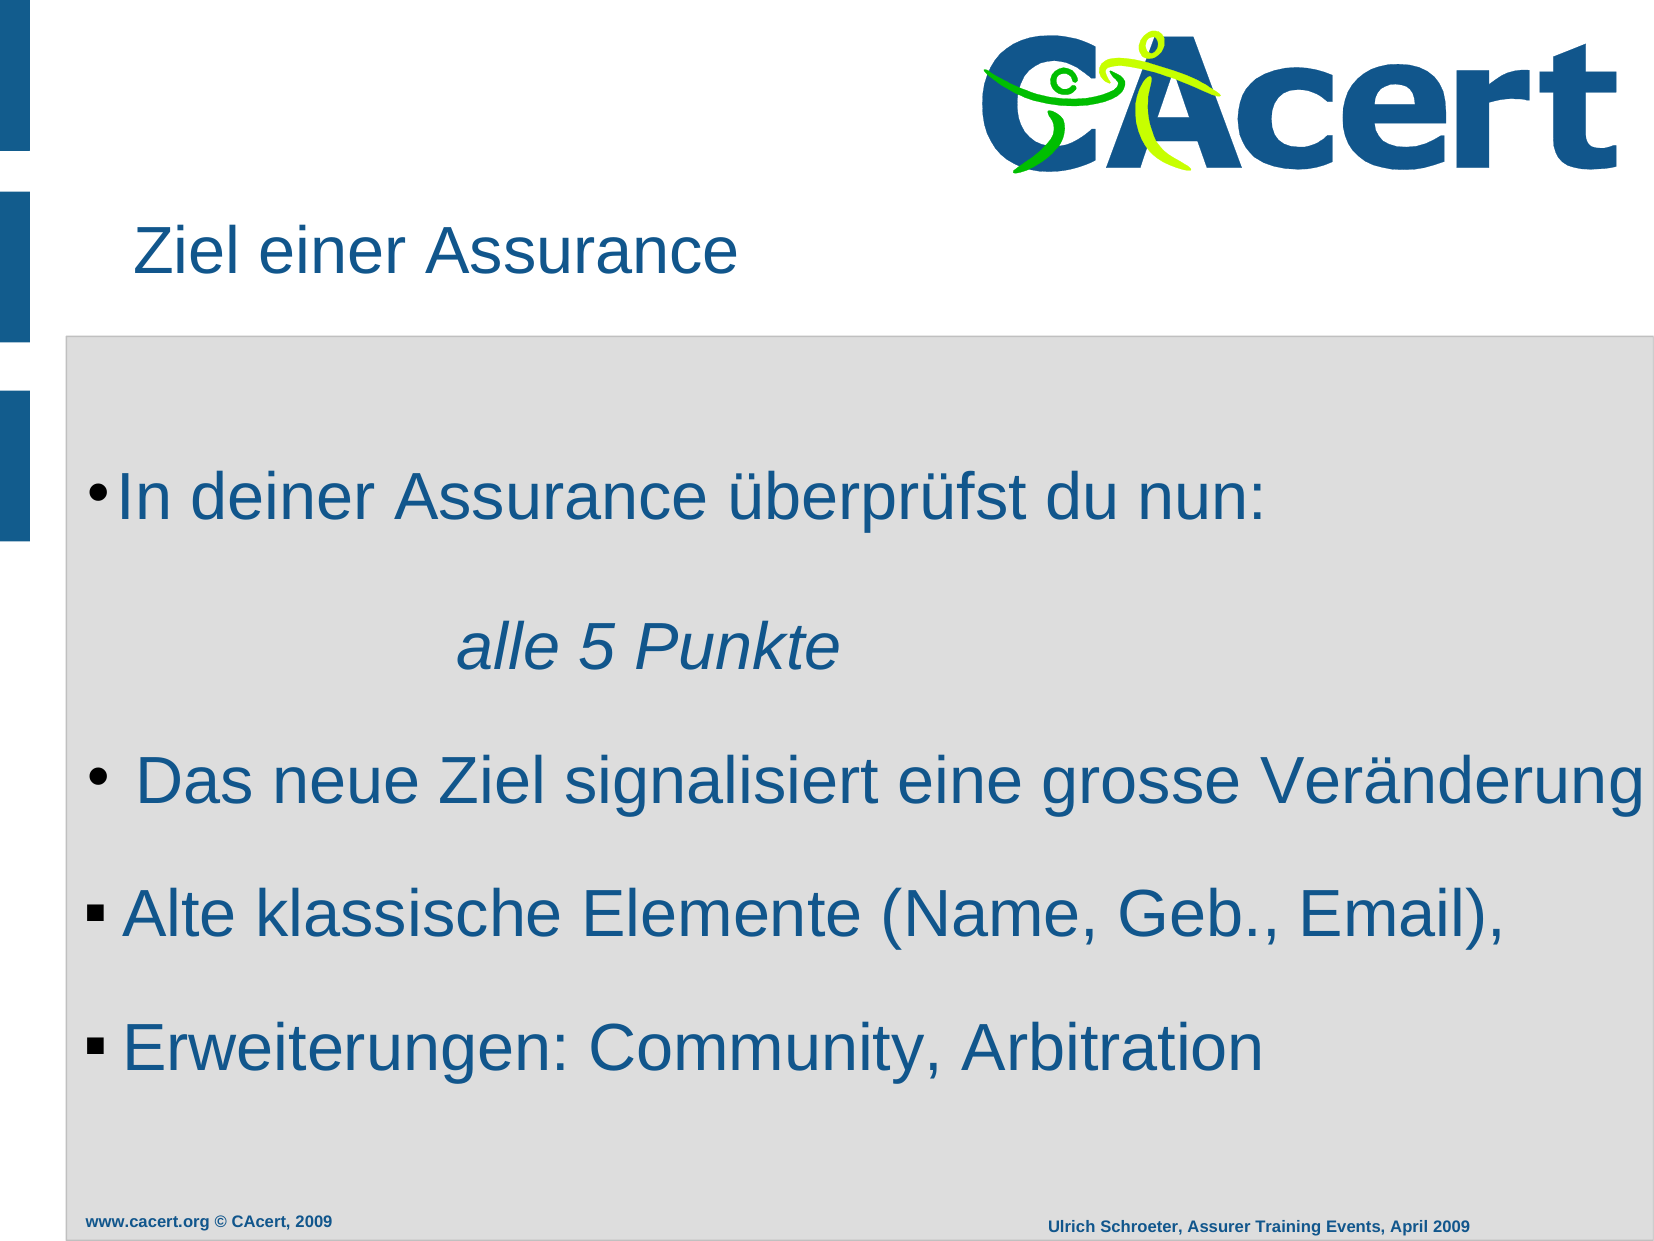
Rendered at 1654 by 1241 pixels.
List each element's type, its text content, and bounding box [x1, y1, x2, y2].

text_box Ziel einer Assurance [118, 191, 756, 296]
text_box In deiner Assurance überprüfst du nun: alle 5 Punkte Das neue Ziel signalisiert eine grosse Veränderung Alte klassische Elemente (Name, Geb., Email), Erweiterungen: Community, Arbitration [72, 451, 1654, 1093]
